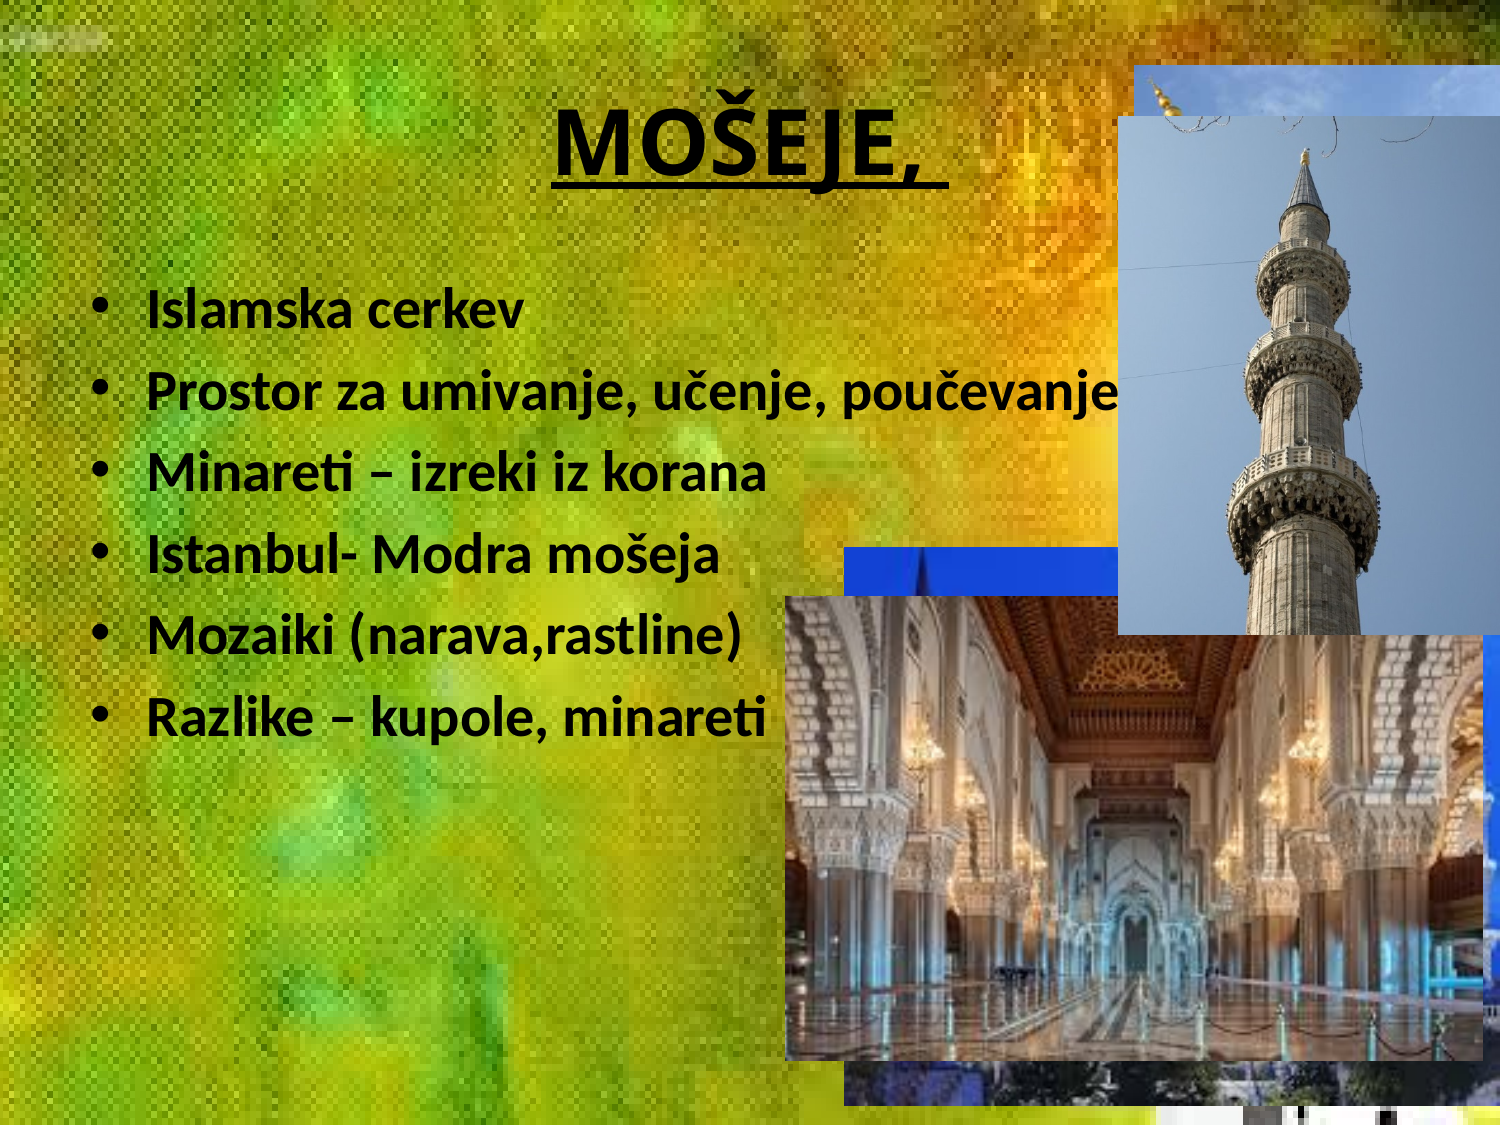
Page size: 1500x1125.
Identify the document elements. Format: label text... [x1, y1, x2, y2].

title MOŠEJE, [75, 45, 1425, 233]
picture [0, 0, 1500, 1125]
list Islamska cerkev Prostor za umivanje, učenje, poučevanje Minareti – izreki iz korana Istanbul- Modra mošeja Mozaiki (narava,rastline) Razlike – kupole, minareti [75, 262, 1118, 1005]
